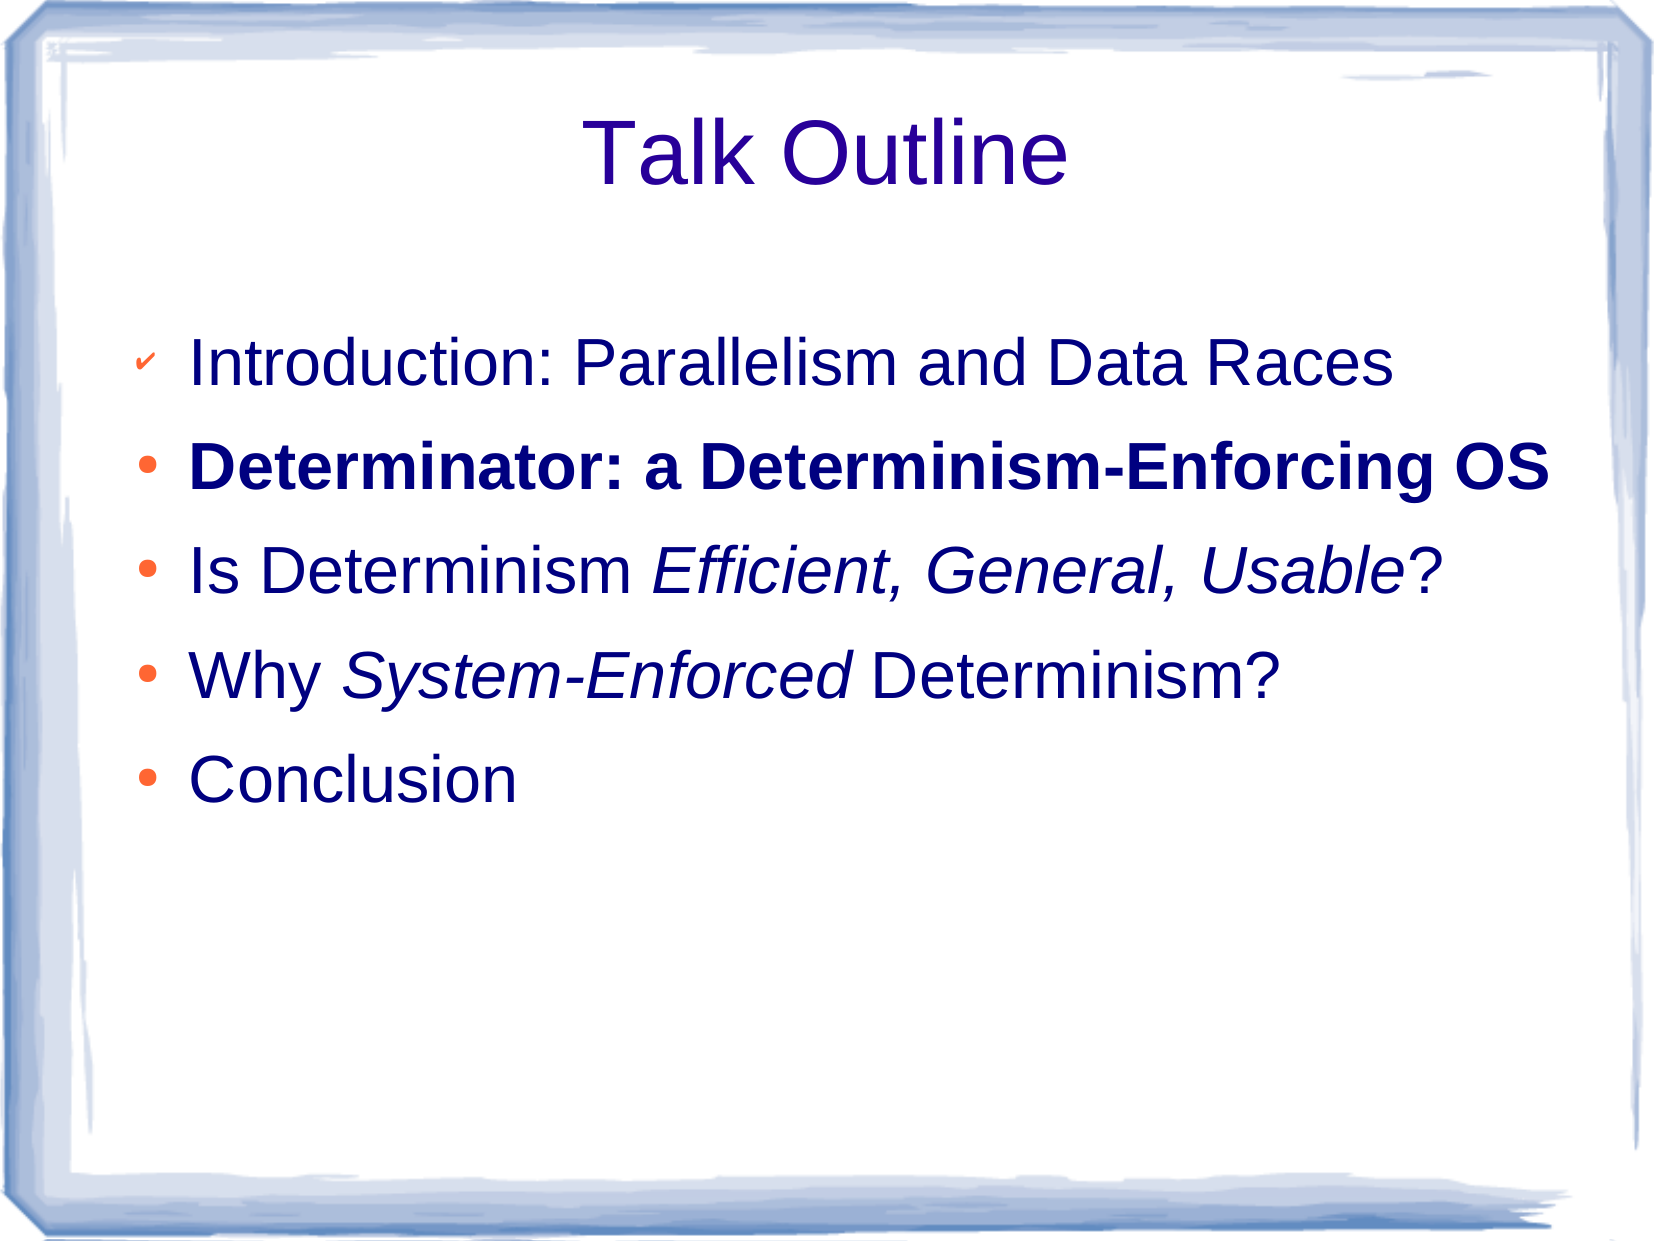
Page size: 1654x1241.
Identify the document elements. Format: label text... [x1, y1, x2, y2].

title Talk Outline [82, 56, 1571, 250]
list Introduction: Parallelism and Data Races Determinator: a Determinism-Enforcing OS Is Determinism Efficient, General, Usable? Why System-Enforced Determinism? Conclusion [118, 324, 1571, 990]
picture [0, 0, 1654, 1241]
